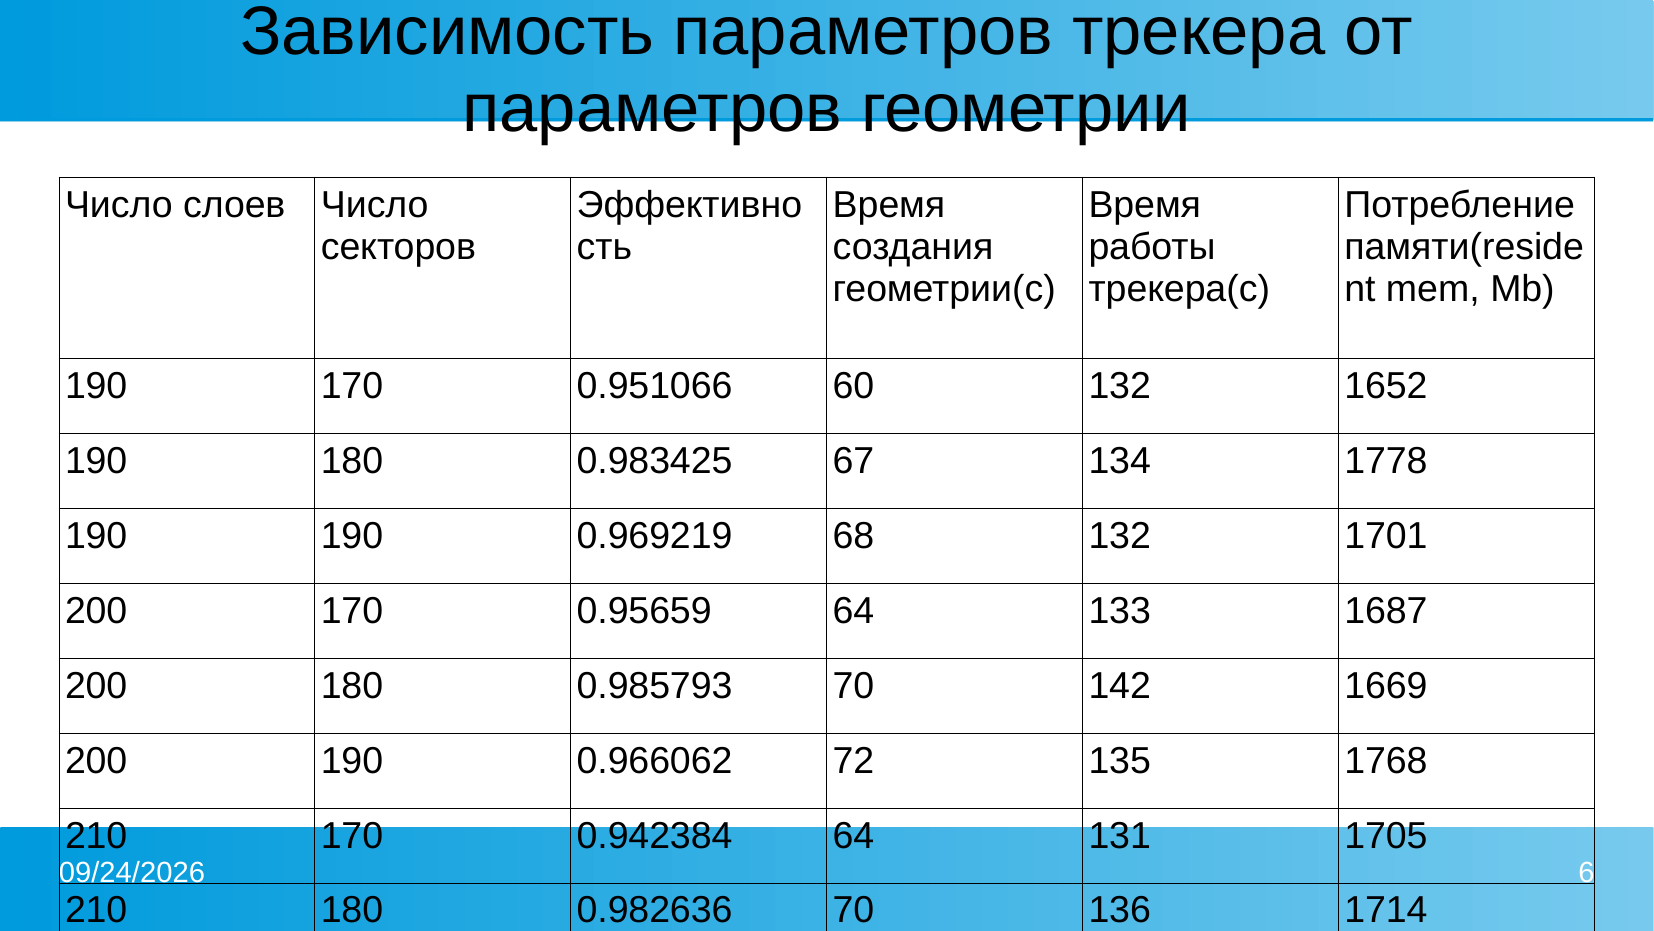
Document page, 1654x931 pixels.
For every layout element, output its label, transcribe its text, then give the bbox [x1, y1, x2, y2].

table_cell 135 [1083, 734, 1338, 808]
table_cell 1768 [1339, 734, 1594, 808]
table_cell 190 [315, 734, 570, 808]
table_cell 170 [315, 809, 570, 883]
table_cell 180 [315, 659, 570, 733]
table_header Время создания геометрии(c) [827, 178, 1082, 358]
table_cell 67 [827, 434, 1082, 508]
table_cell 180 [315, 884, 570, 931]
title Зависимость параметров трекера от параметров геометрии [59, 0, 1595, 146]
table_cell 190 [60, 359, 314, 433]
table_cell 190 [315, 509, 570, 583]
table_header Эффективность [571, 178, 826, 358]
table_cell 70 [827, 884, 1082, 931]
table_cell 170 [315, 584, 570, 658]
table_cell 136 [1083, 884, 1338, 931]
table_cell 200 [60, 659, 314, 733]
table_header Число секторов [315, 178, 570, 358]
table_cell 200 [60, 734, 314, 808]
table_cell 190 [60, 509, 314, 583]
table_cell 1652 [1339, 359, 1594, 433]
table_cell 72 [827, 734, 1082, 808]
table_cell 0.982636 [571, 884, 826, 931]
table_cell 132 [1083, 509, 1338, 583]
table_header Потребление памяти(resident mem, Mb) [1339, 178, 1594, 358]
table_header Время работы трекера(c) [1083, 178, 1338, 358]
table_cell 190 [60, 434, 314, 508]
table_cell 0.951066 [571, 359, 826, 433]
table_cell 60 [827, 359, 1082, 433]
table_cell 1687 [1339, 584, 1594, 658]
table_cell 1701 [1339, 509, 1594, 583]
table_cell 133 [1083, 584, 1338, 658]
table_cell 0.95659 [571, 584, 826, 658]
table_cell 134 [1083, 434, 1338, 508]
table_cell 64 [827, 584, 1082, 658]
table_cell 142 [1083, 659, 1338, 733]
table_cell 64 [827, 809, 1082, 883]
table_cell 0.966062 [571, 734, 826, 808]
table_cell 210 [60, 809, 314, 883]
table_cell 210 [60, 884, 314, 931]
table_cell 0.983425 [571, 434, 826, 508]
table_cell 1705 [1339, 809, 1594, 883]
table_cell 200 [60, 584, 314, 658]
table_cell 132 [1083, 359, 1338, 433]
table_cell 1778 [1339, 434, 1594, 508]
table_header Число слоев [60, 178, 314, 358]
table_cell 68 [827, 509, 1082, 583]
table_cell 0.942384 [571, 809, 826, 883]
table_cell 1714 [1339, 884, 1594, 931]
table_cell 180 [315, 434, 570, 508]
table_cell 131 [1083, 809, 1338, 883]
table_cell 1669 [1339, 659, 1594, 733]
table_cell 0.985793 [571, 659, 826, 733]
table_cell 0.969219 [571, 509, 826, 583]
table_cell 70 [827, 659, 1082, 733]
table_cell 170 [315, 359, 570, 433]
